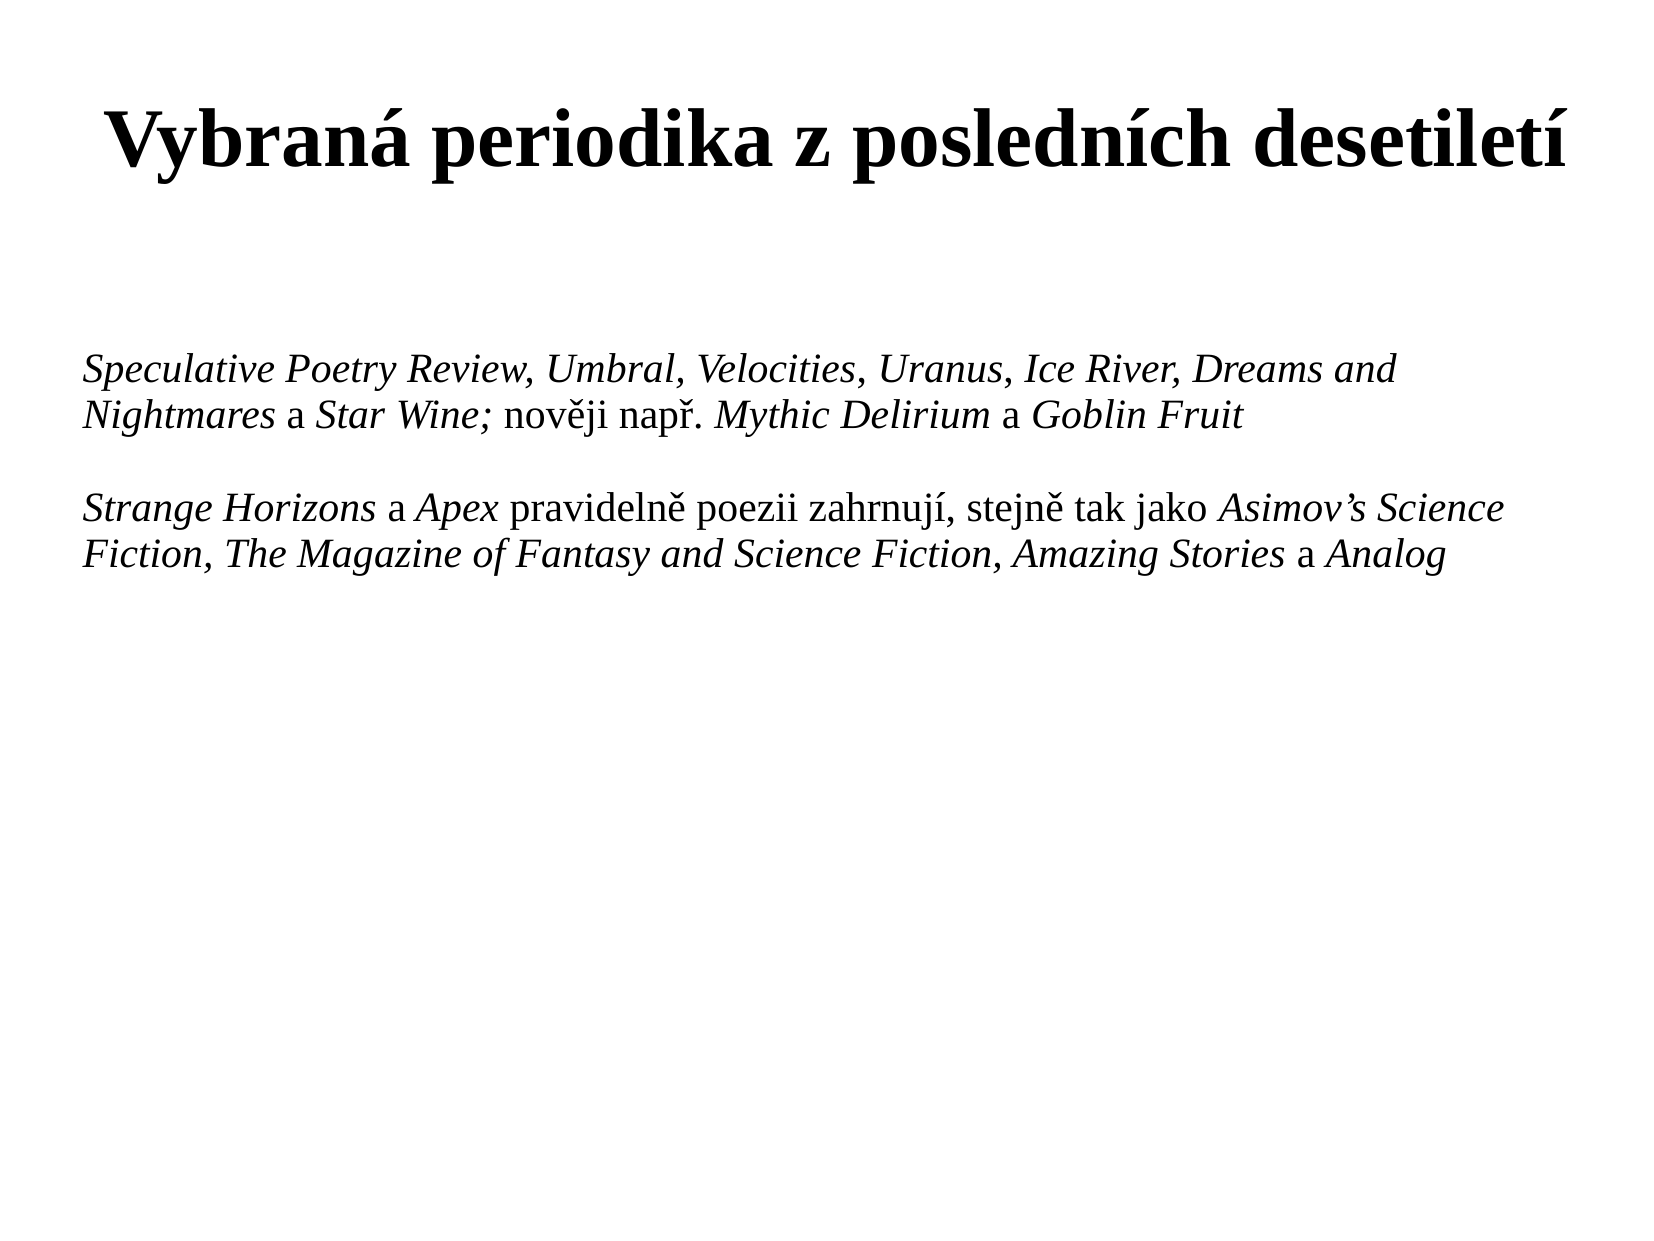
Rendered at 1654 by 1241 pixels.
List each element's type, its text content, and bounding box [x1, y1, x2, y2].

list Speculative Poetry Review, Umbral, Velocities, Uranus, Ice River, Dreams and Nightmares a Star Wine; nověji např. Mythic Delirium a Goblin Fruit Strange Horizons a Apex pravidelně poezii zahrnují, stejně tak jako Asimov’s Science Fiction, The Magazine of Fantasy and Science Fiction, Amazing Stories a Analog [82, 299, 1571, 1141]
title Vybraná periodika z posledních desetiletí [82, 47, 1591, 229]
